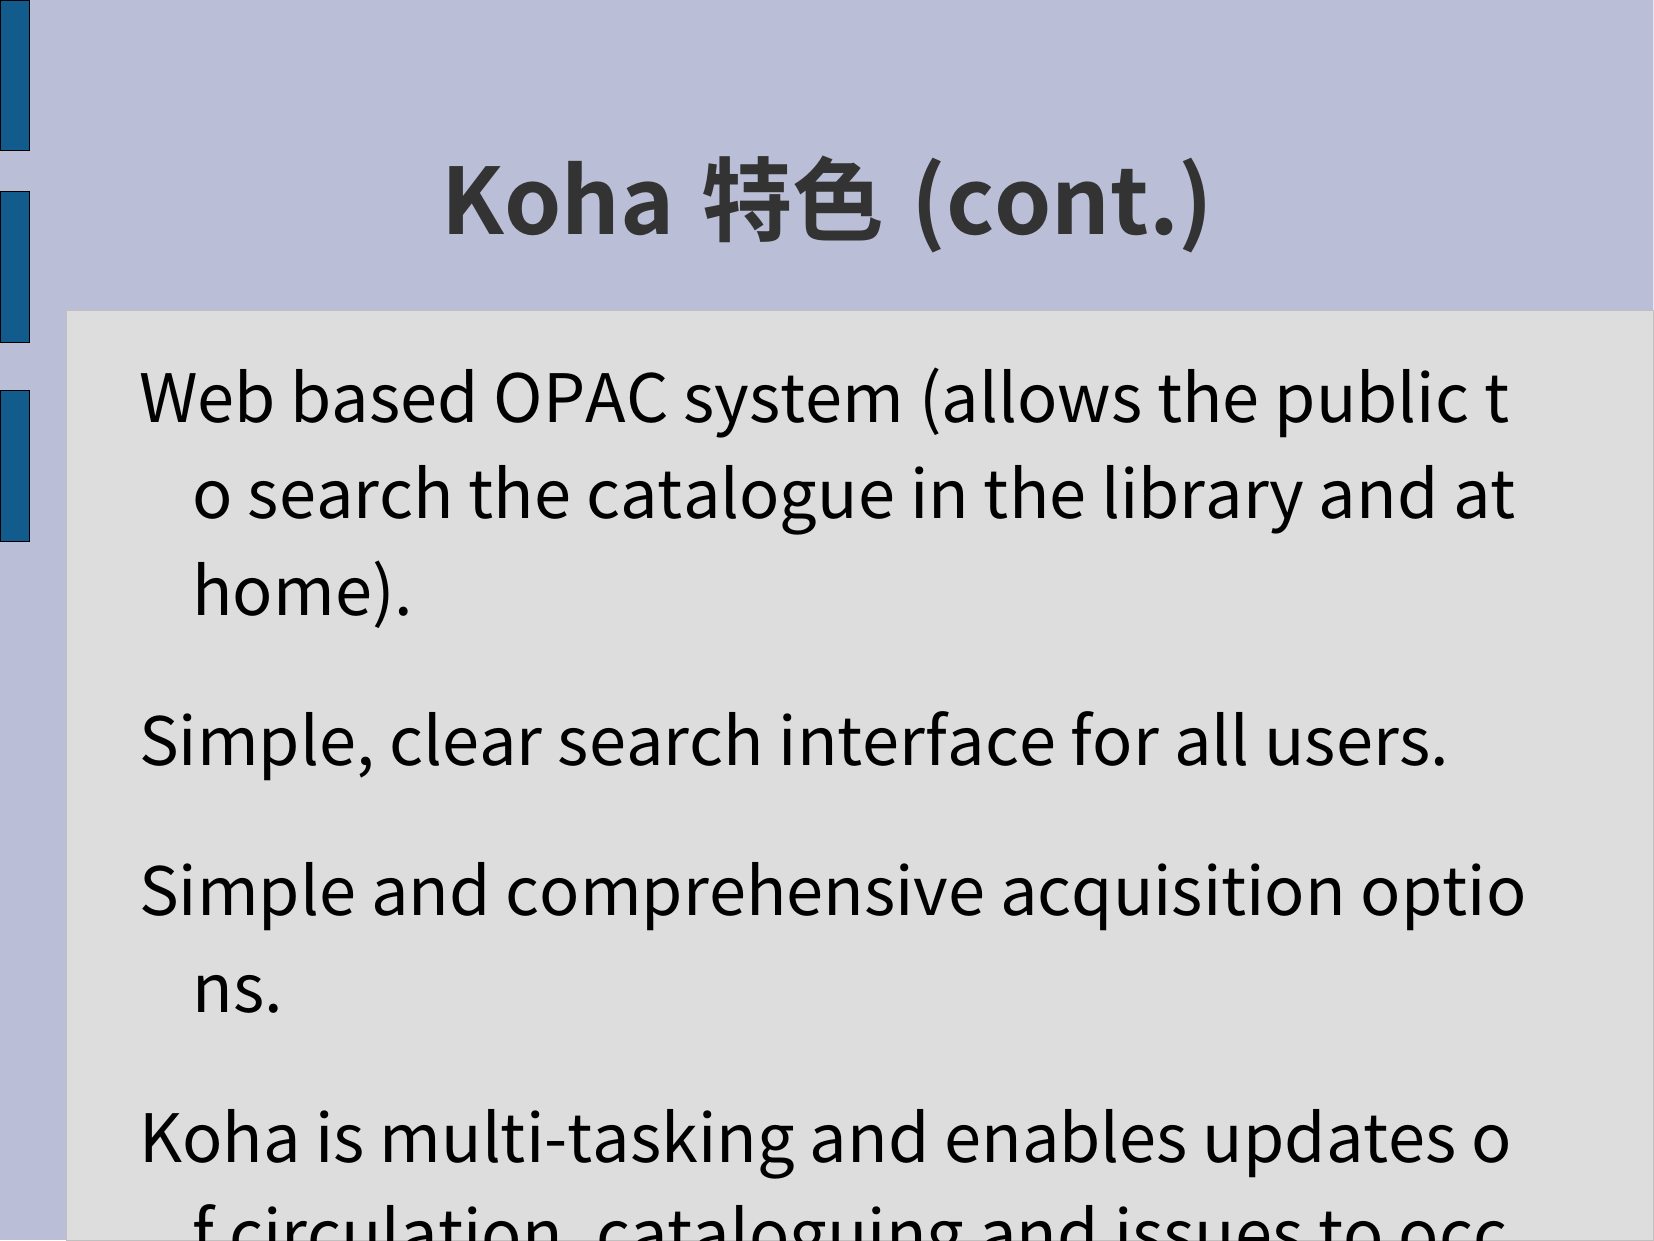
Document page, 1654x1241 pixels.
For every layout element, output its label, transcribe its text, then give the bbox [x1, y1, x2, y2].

title Koha特色(cont.) [121, 91, 1534, 299]
list Web based OPAC system (allows the public to search the catalogue in the library and at home). Simple, clear search interface for all users. Simple and comprehensive acquisition options. Koha is multi-tasking and enables updates of circulation, cataloguing and issues to occur simultaneously. [121, 344, 1534, 1172]
